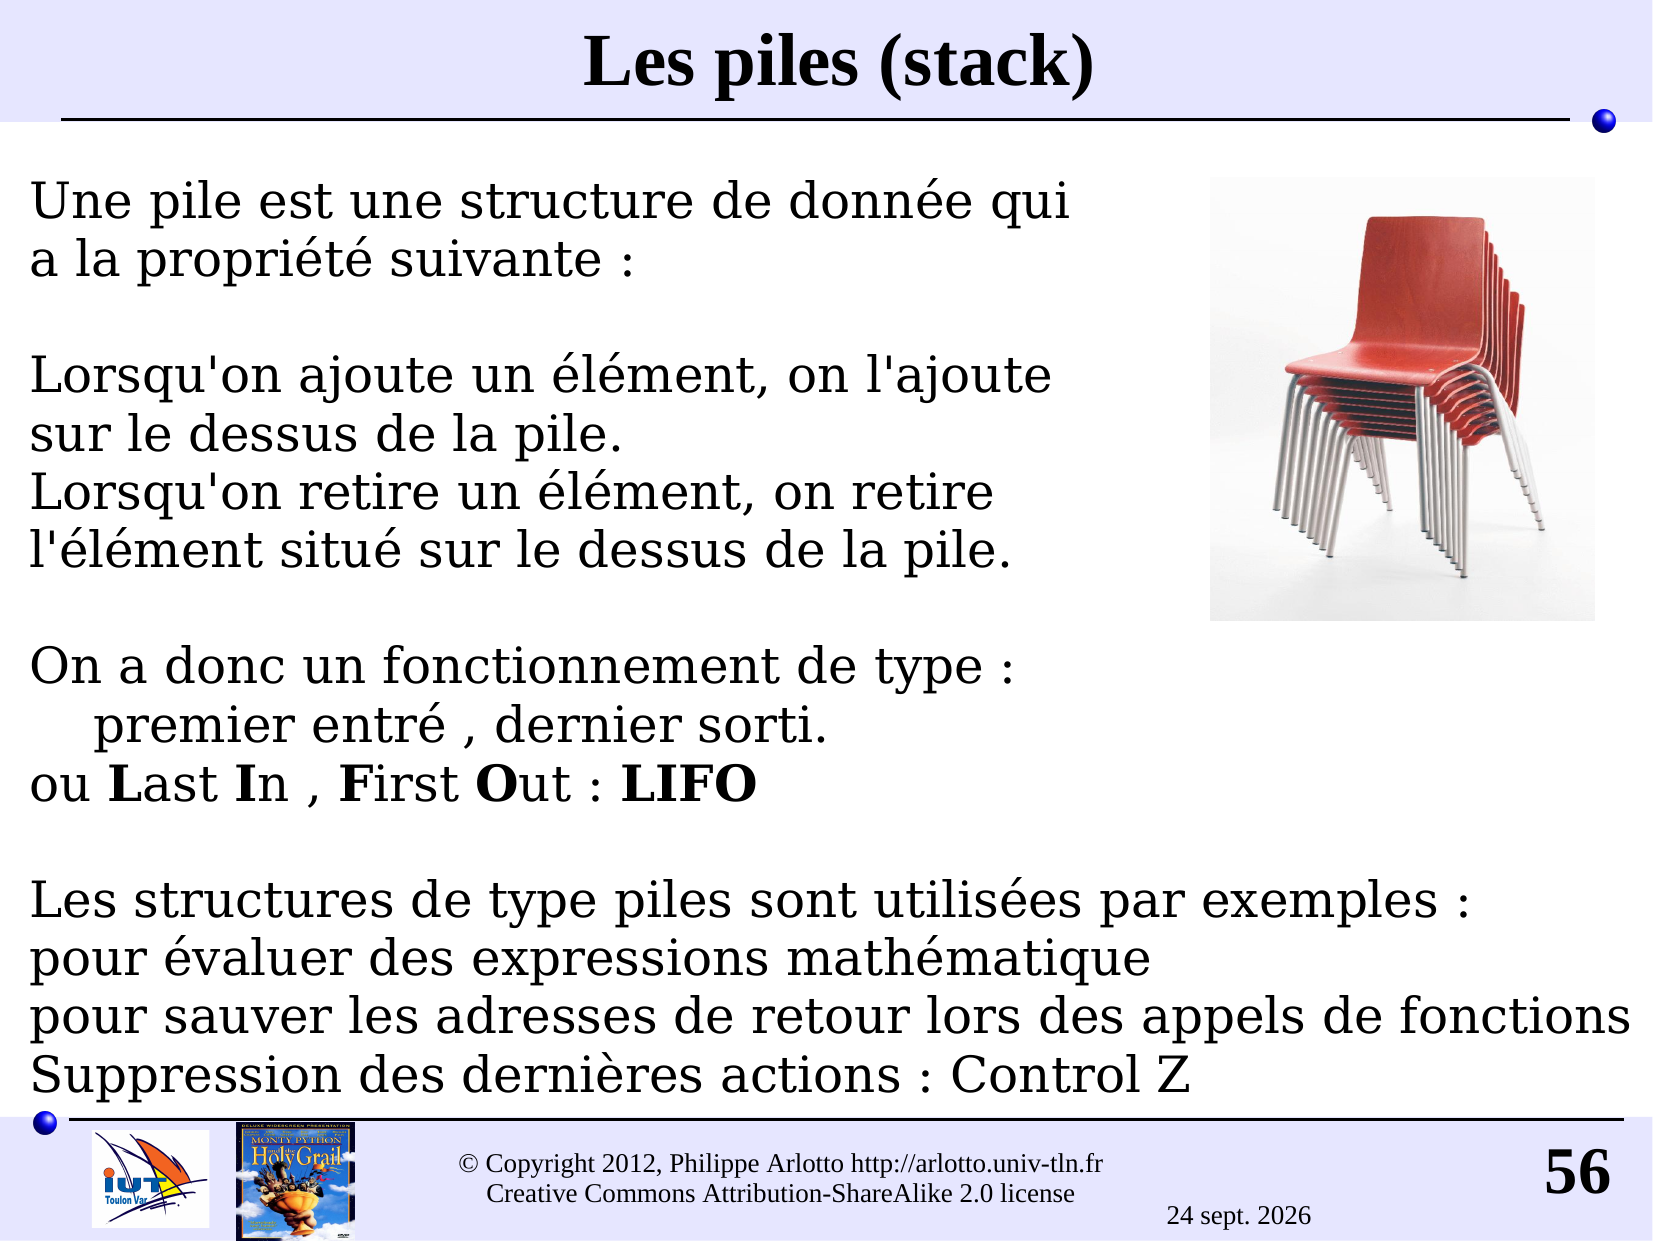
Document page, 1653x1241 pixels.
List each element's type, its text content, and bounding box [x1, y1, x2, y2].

text_box Une pile est une structure de donnée qui a la propriété suivante : Lorsqu'on ajoute un élément, on l'ajoute sur le dessus de la pile. Lorsqu'on retire un élément, on retire l'élément situé sur le dessus de la pile. On a donc un fonctionnement de type : premier entré , dernier sorti. ou Last In , First Out : LIFO Les structures de type piles sont utilisées par exemples : pour évaluer des expressions mathématique pour sauver les adresses de retour lors des appels de fonctions Suppression des dernières actions : Control Z [29, 171, 1635, 1104]
picture [236, 1122, 355, 1241]
title Les piles (stack) [95, 11, 1585, 110]
picture [1210, 177, 1595, 621]
